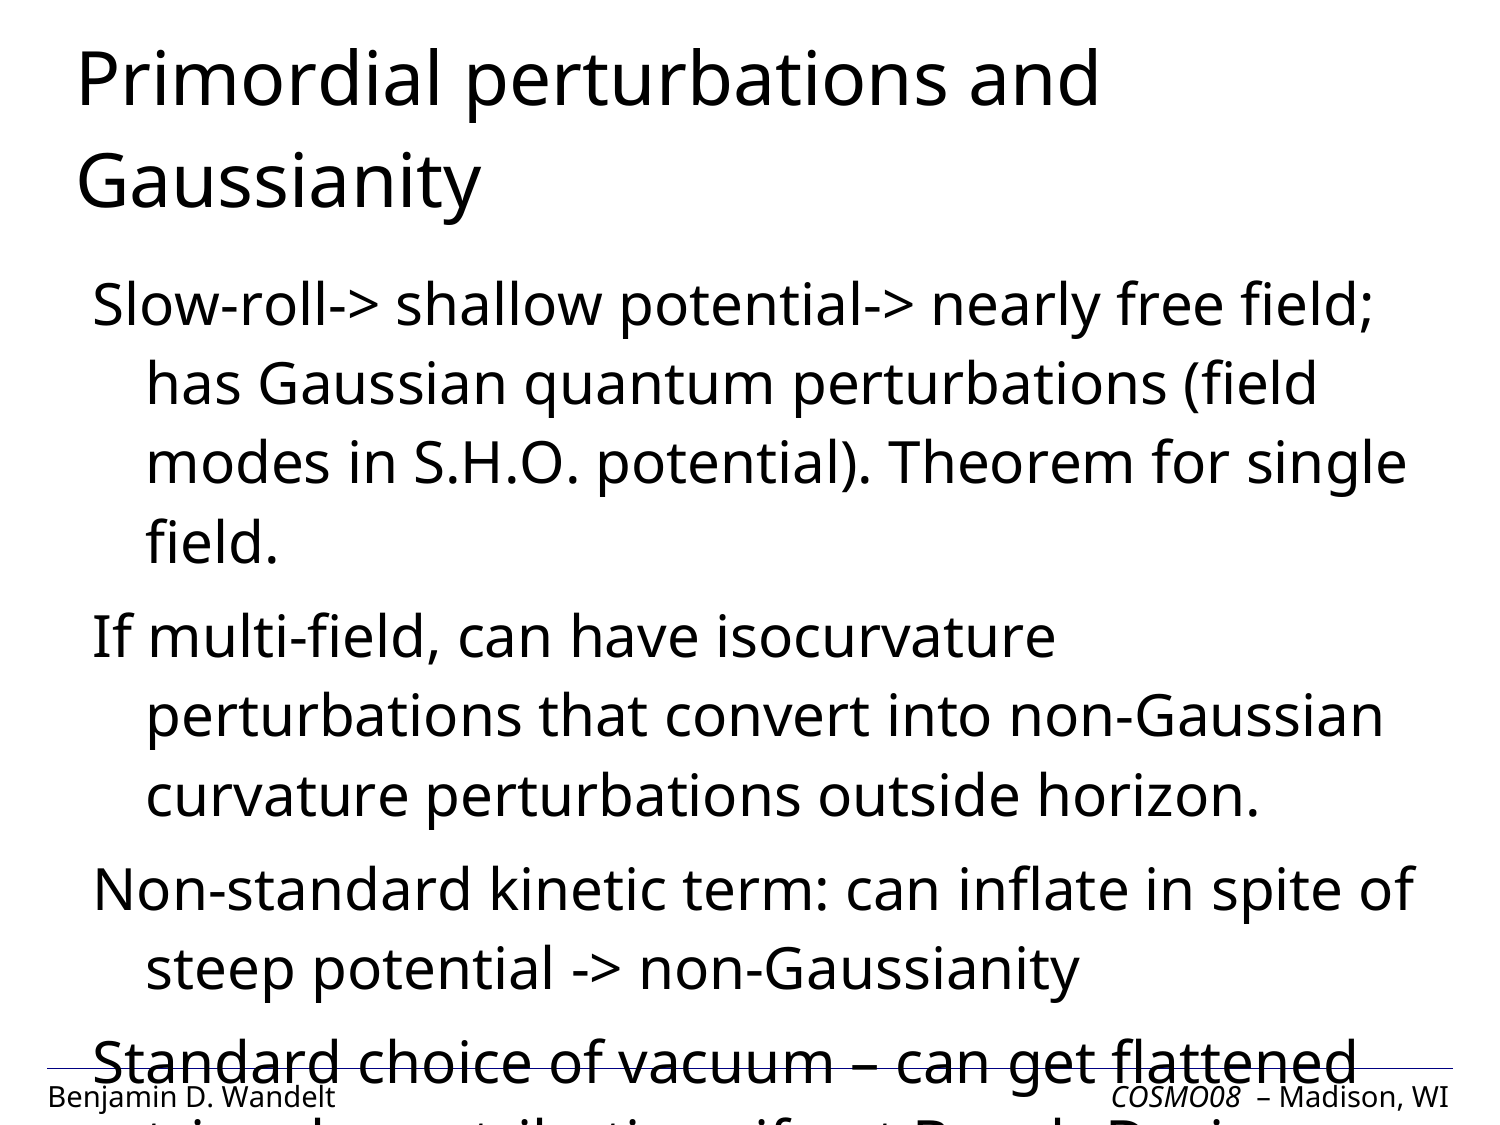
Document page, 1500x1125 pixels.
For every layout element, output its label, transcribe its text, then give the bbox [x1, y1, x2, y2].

title Primordial perturbations and Gaussianity [74, 34, 1425, 221]
list Slow-roll-> shallow potential-> nearly free field; has Gaussian quantum perturbations (field modes in S.H.O. potential). Theorem for single field. If multi-field, can have isocurvature perturbations that convert into non-Gaussian curvature perturbations outside horizon. Non-standard kinetic term: can inflate in spite of steep potential -> non-Gaussianity Standard choice of vacuum – can get flattened triangle contributions if not Bunch-Davies. [74, 263, 1425, 1082]
